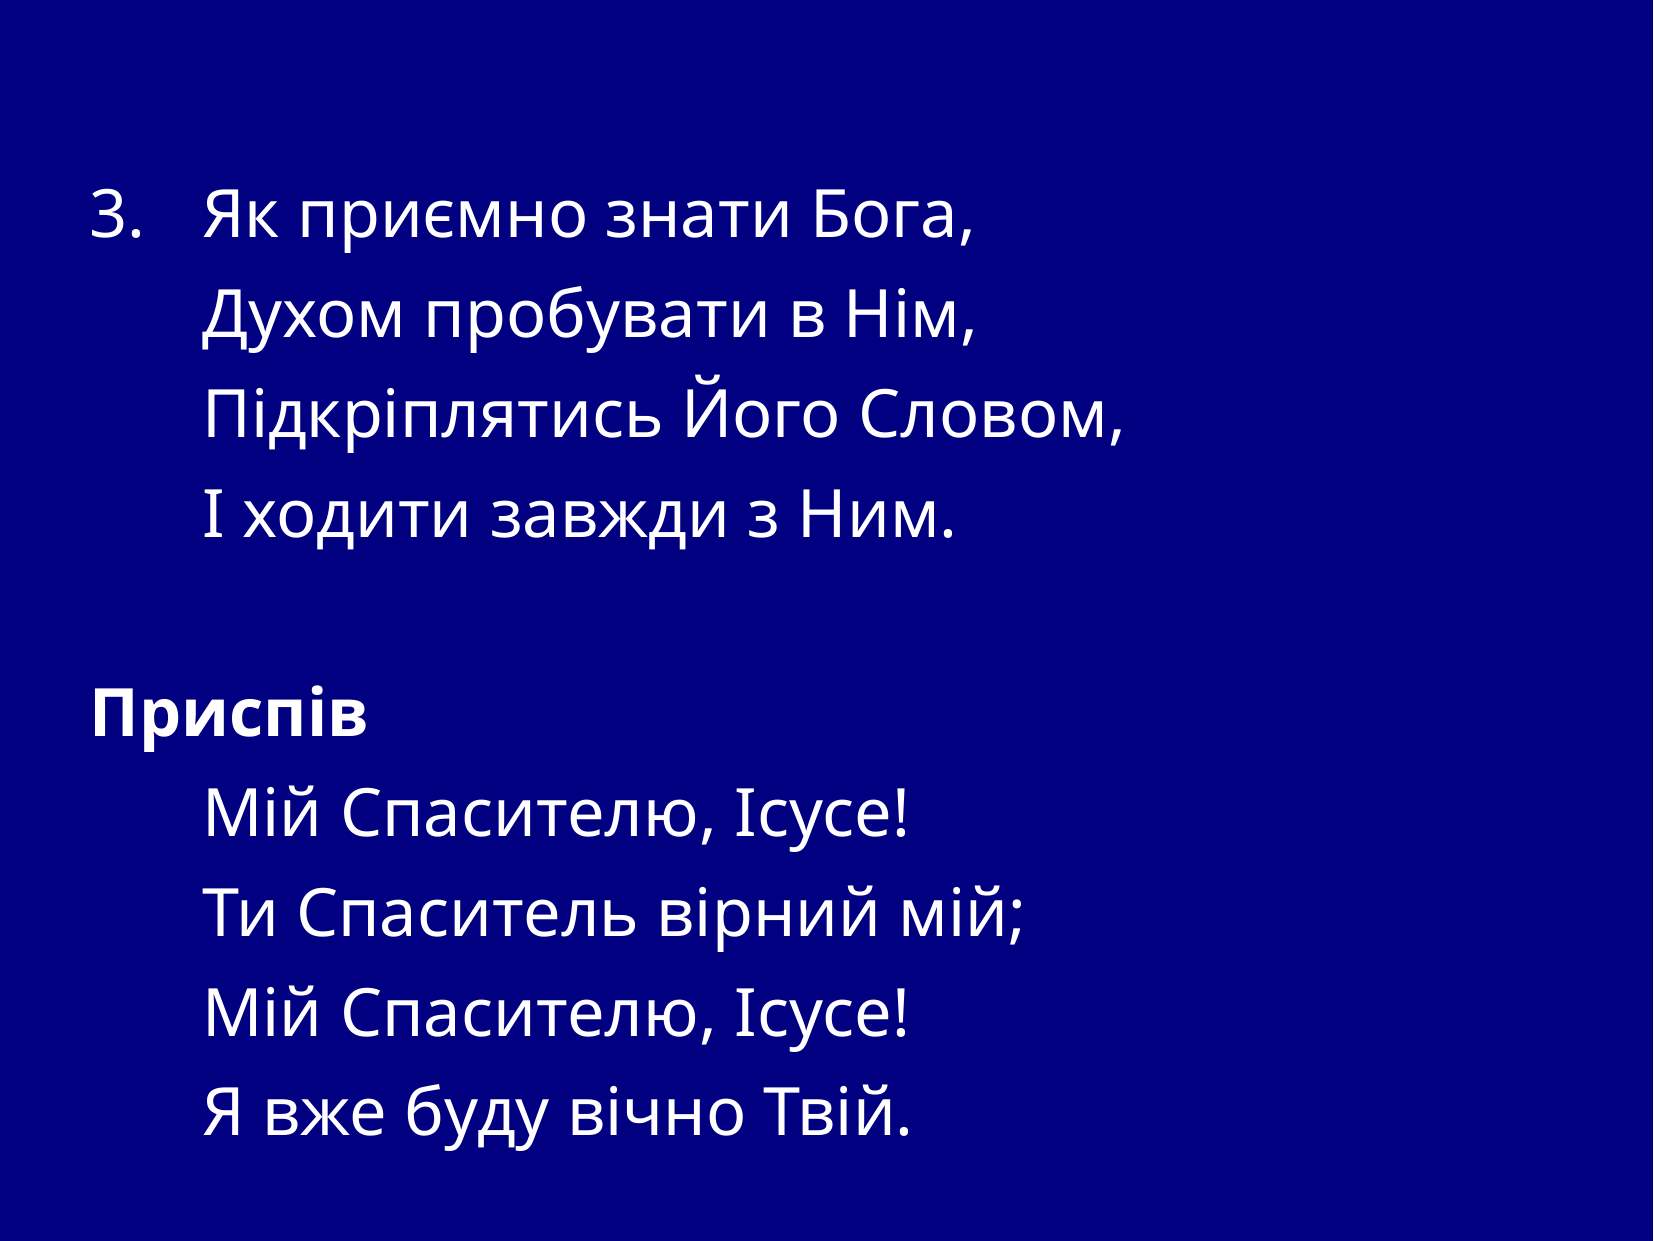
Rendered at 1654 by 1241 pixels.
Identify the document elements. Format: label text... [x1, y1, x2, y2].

text_box 3. Як приємно знати Бога, Духом пробувати в Нім, Підкріплятись Його Словом, І ходити завжди з Ним. Приспів Мій Спасителю, Ісусе! Ти Спаситель вірний мій; Мій Спасителю, Ісусе! Я вже буду вічно Твій. [75, 150, 1576, 1163]
